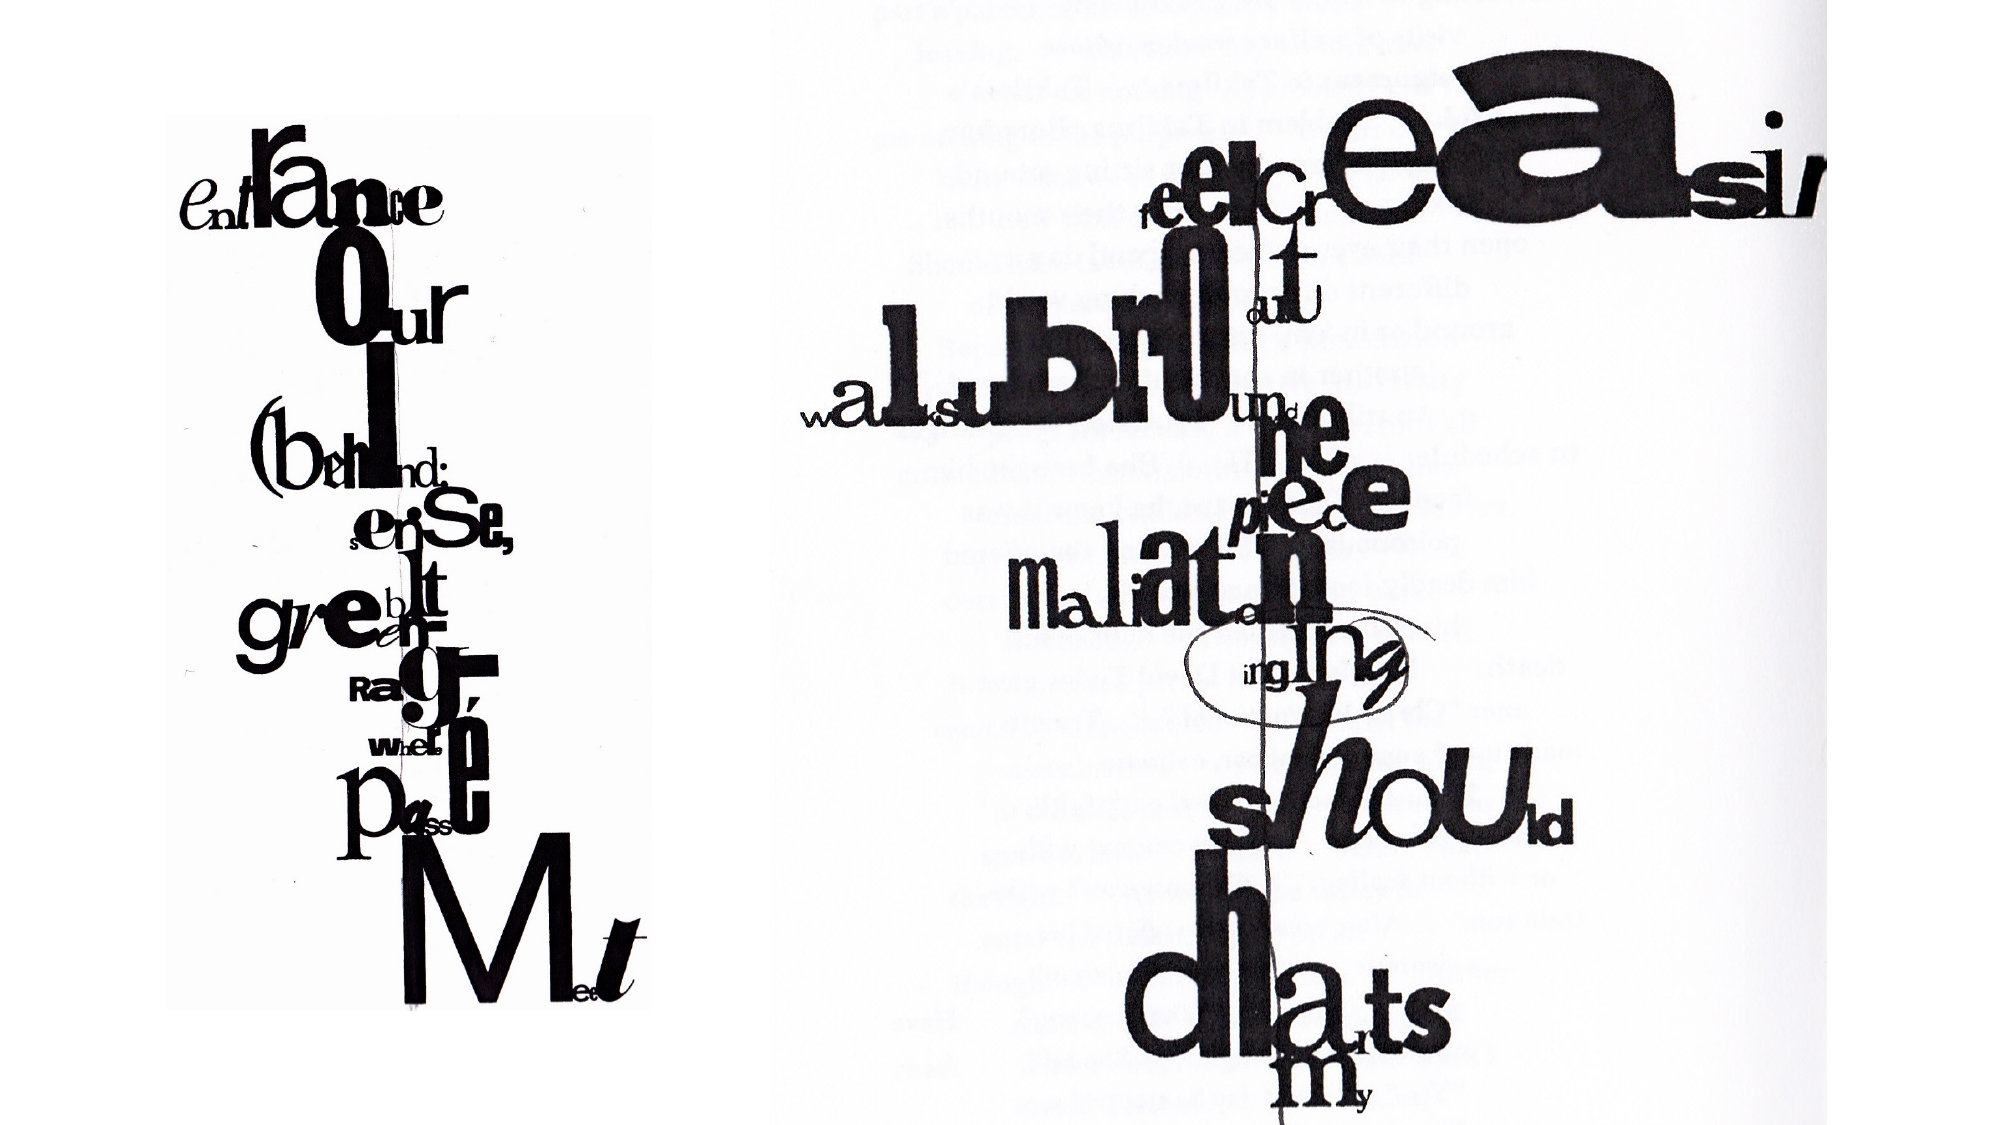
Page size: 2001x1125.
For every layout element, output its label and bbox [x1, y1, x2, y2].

picture [770, 0, 1827, 1125]
picture [166, 114, 652, 1011]
